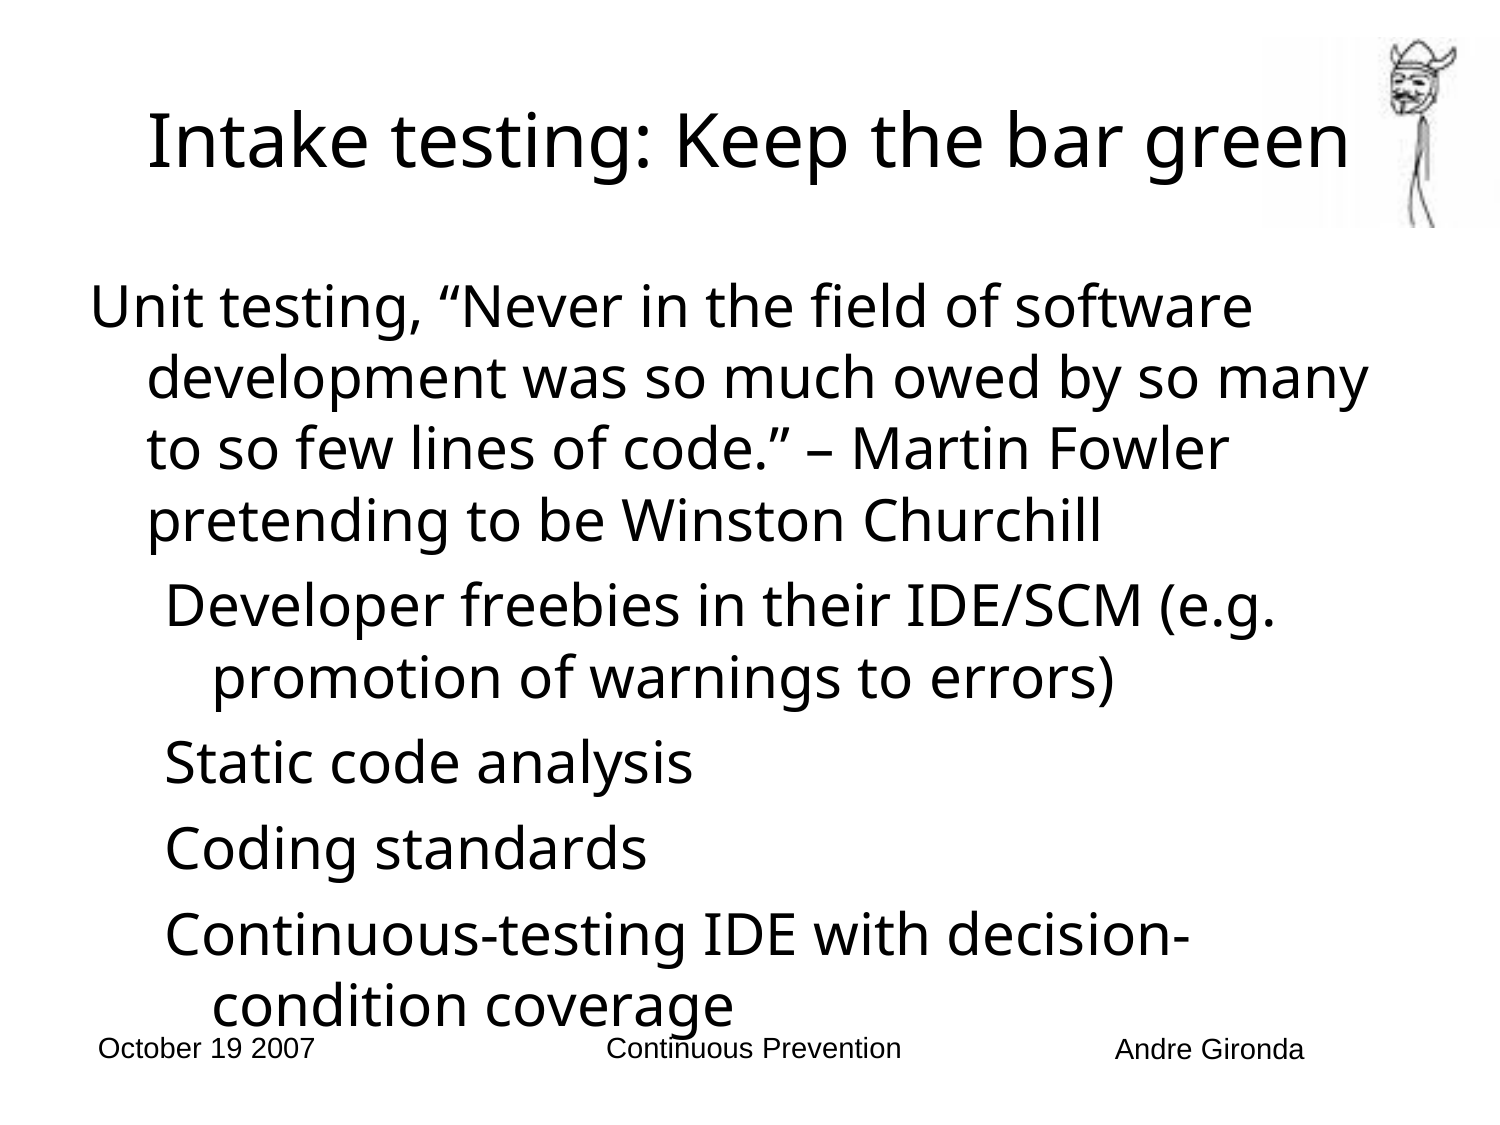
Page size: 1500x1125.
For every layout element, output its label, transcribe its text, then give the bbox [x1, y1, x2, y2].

picture [1262, 37, 1500, 228]
list Unit testing, “Never in the field of software development was so much owed by so many to so few lines of code.” – Martin Fowler pretending to be Winston Churchill Developer freebies in their IDE/SCM (e.g. promotion of warnings to errors) Static code analysis Coding standards Continuous-testing IDE with decision-condition coverage [75, 262, 1426, 1006]
title Intake testing: Keep the bar green [75, 45, 1426, 233]
